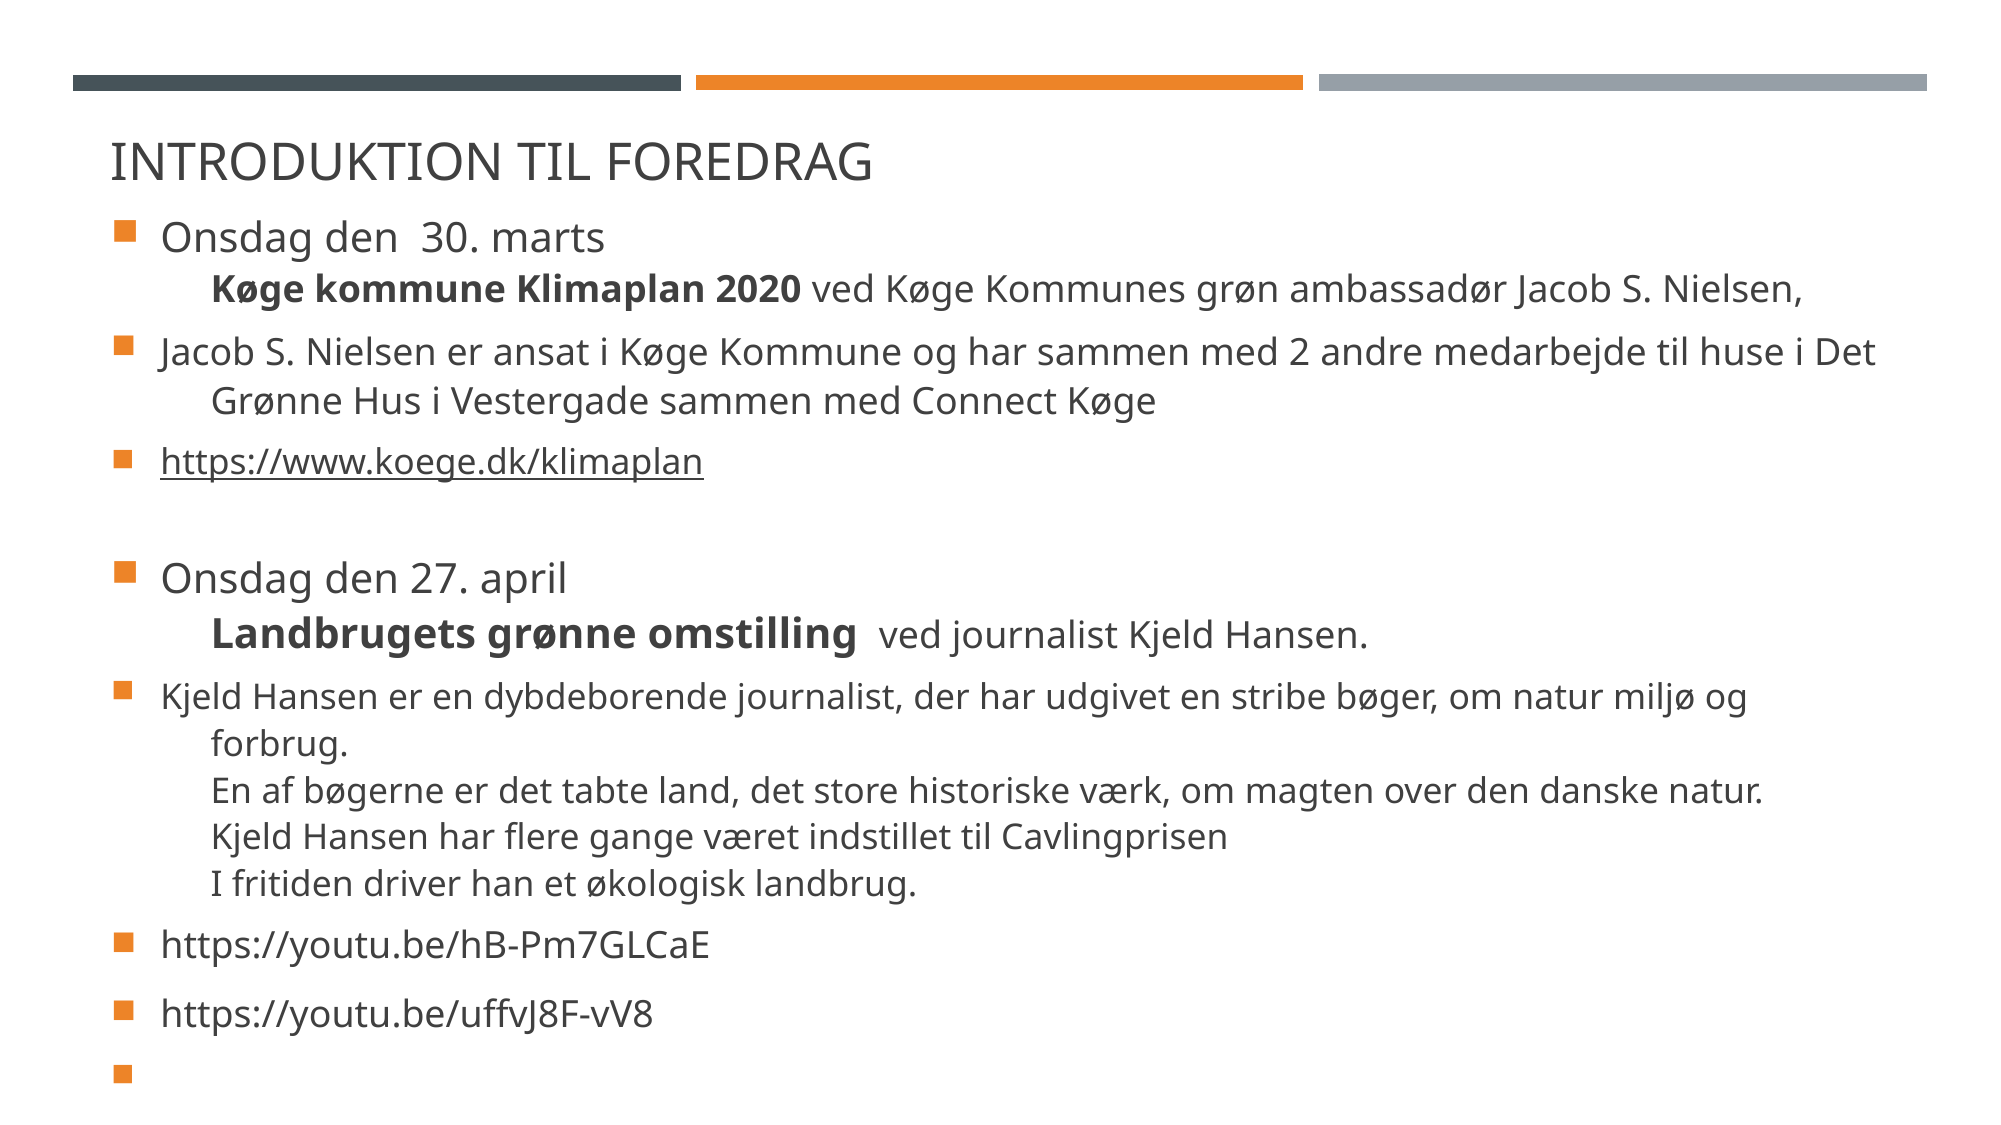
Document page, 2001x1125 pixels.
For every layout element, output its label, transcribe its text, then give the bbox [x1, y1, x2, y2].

title Introduktion til foredrag [95, 115, 1905, 198]
list Onsdag den 30. marts Køge kommune Klimaplan 2020 ved Køge Kommunes grøn ambassadør Jacob S. Nielsen, Jacob S. Nielsen er ansat i Køge Kommune og har sammen med 2 andre medarbejde til huse i Det Grønne Hus i Vestergade sammen med Connect Køge https://www.koege.dk/klimaplan Onsdag den 27. april Landbrugets grønne omstilling ved journalist Kjeld Hansen. Kjeld Hansen er en dybdeborende journalist, der har udgivet en stribe bøger, om natur miljø og forbrug. En af bøgerne er det tabte land, det store historiske værk, om magten over den danske natur. Kjeld Hansen har flere gange været indstillet til Cavlingprisen I fritiden driver han et økologisk landbrug. https://youtu.be/hB-Pm7GLCaE https://youtu.be/uffvJ8F-vV8 [95, 198, 1905, 1069]
